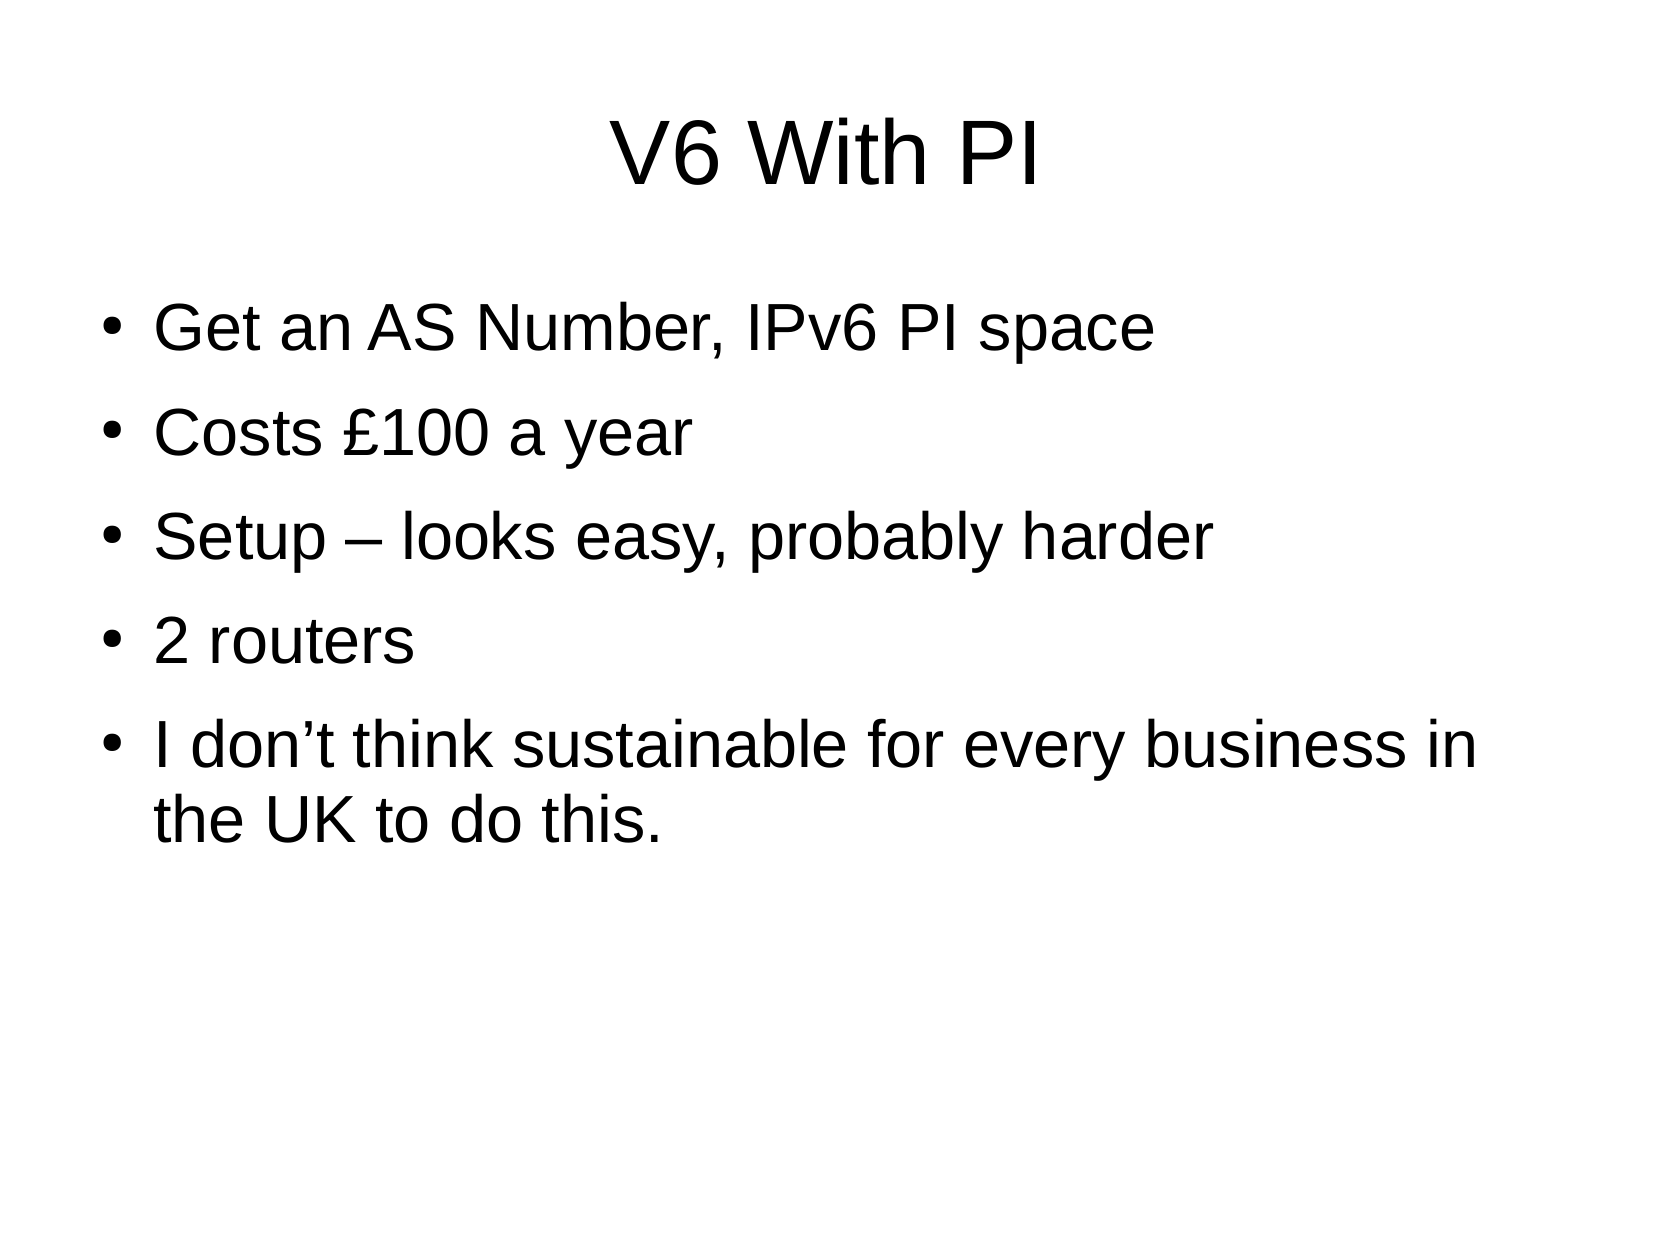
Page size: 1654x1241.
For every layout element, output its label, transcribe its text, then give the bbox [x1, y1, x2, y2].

list Get an AS Number, IPv6 PI space Costs £100 a year Setup – looks easy, probably harder 2 routers I don’t think sustainable for every business in the UK to do this. [82, 290, 1571, 1010]
title V6 With PI [82, 49, 1571, 257]
